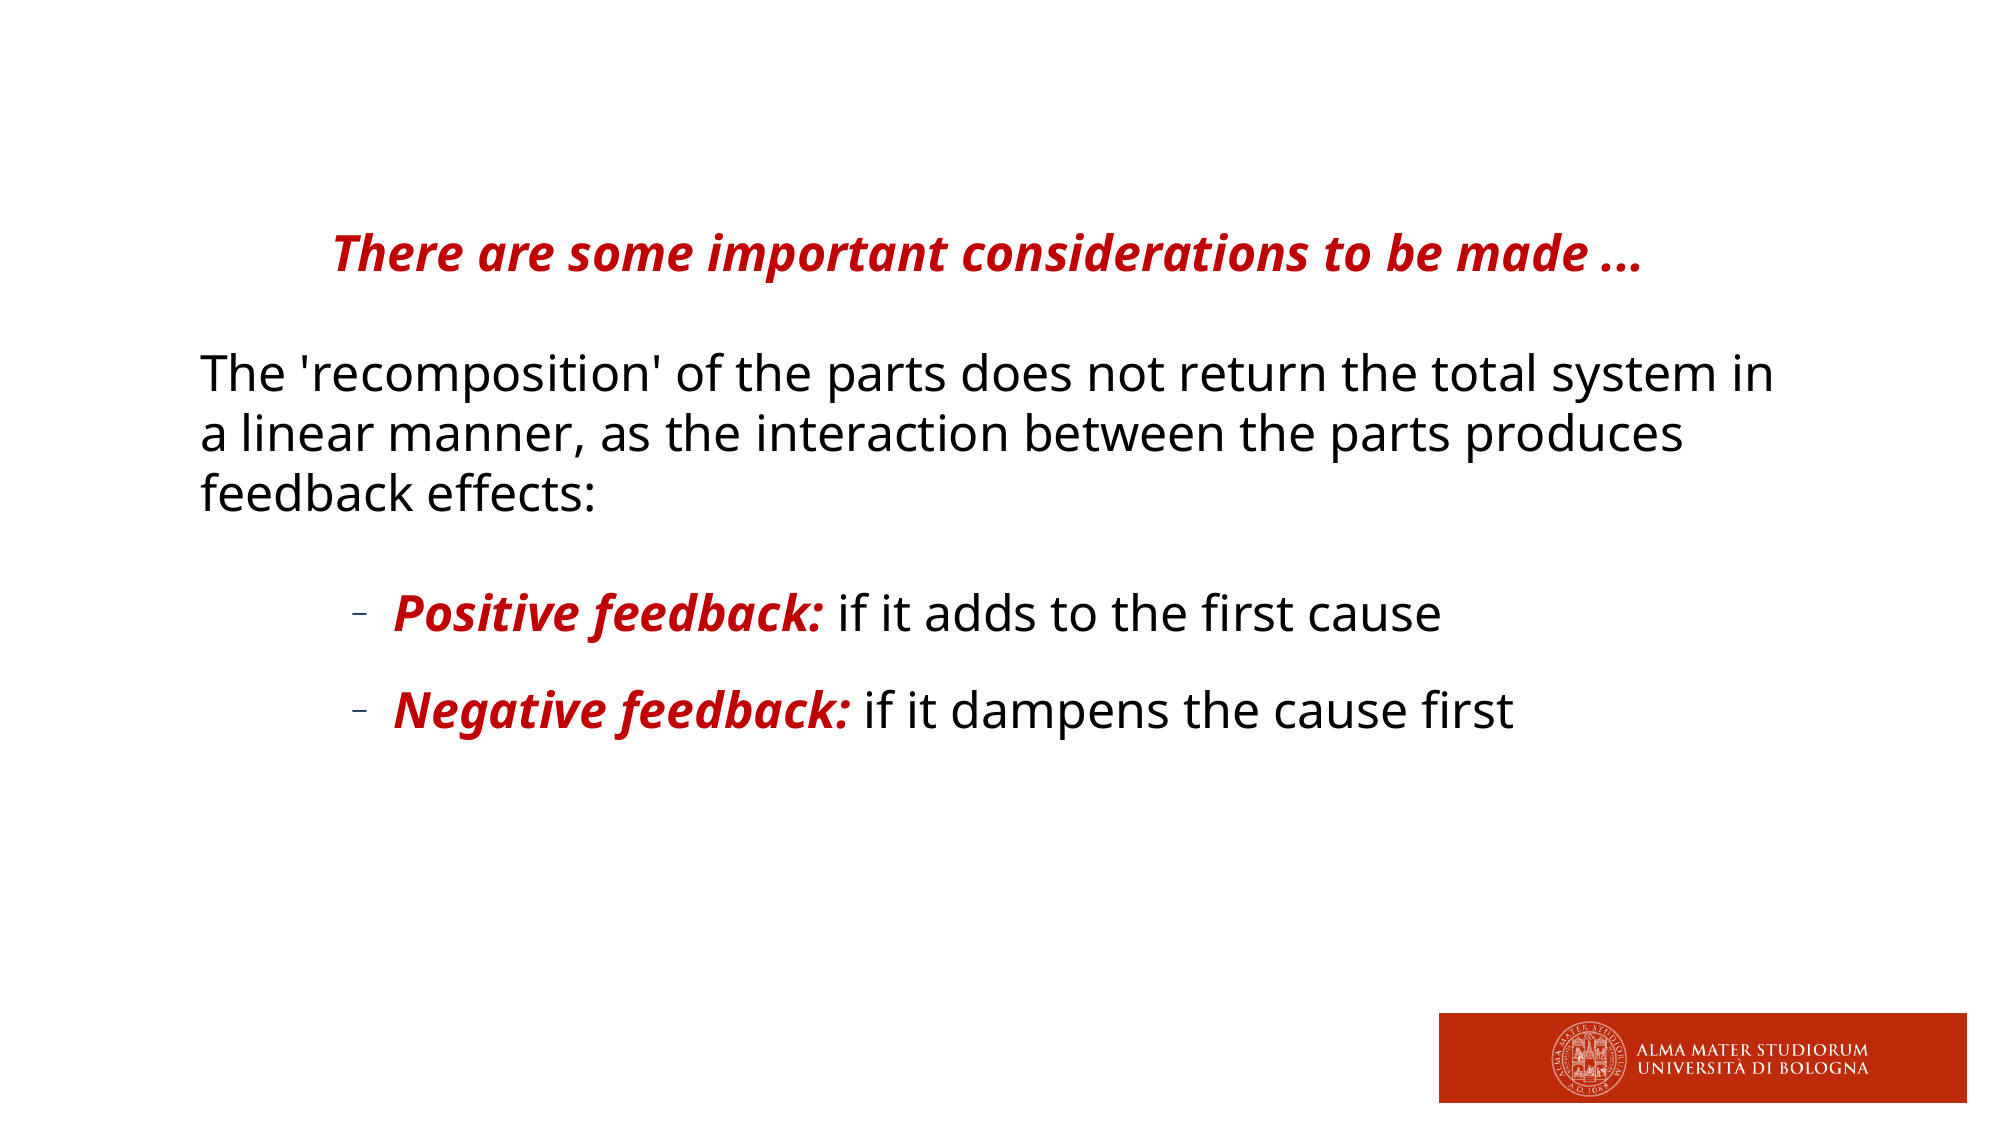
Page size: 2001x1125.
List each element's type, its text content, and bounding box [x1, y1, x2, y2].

text_box There are some important considerations to be made ... The 'recomposition' of the parts does not return the total system in a linear manner, as the interaction between the parts produces feedback effects: Positive feedback: if it adds to the first cause Negative feedback: if it dampens the cause first [184, 213, 1816, 752]
